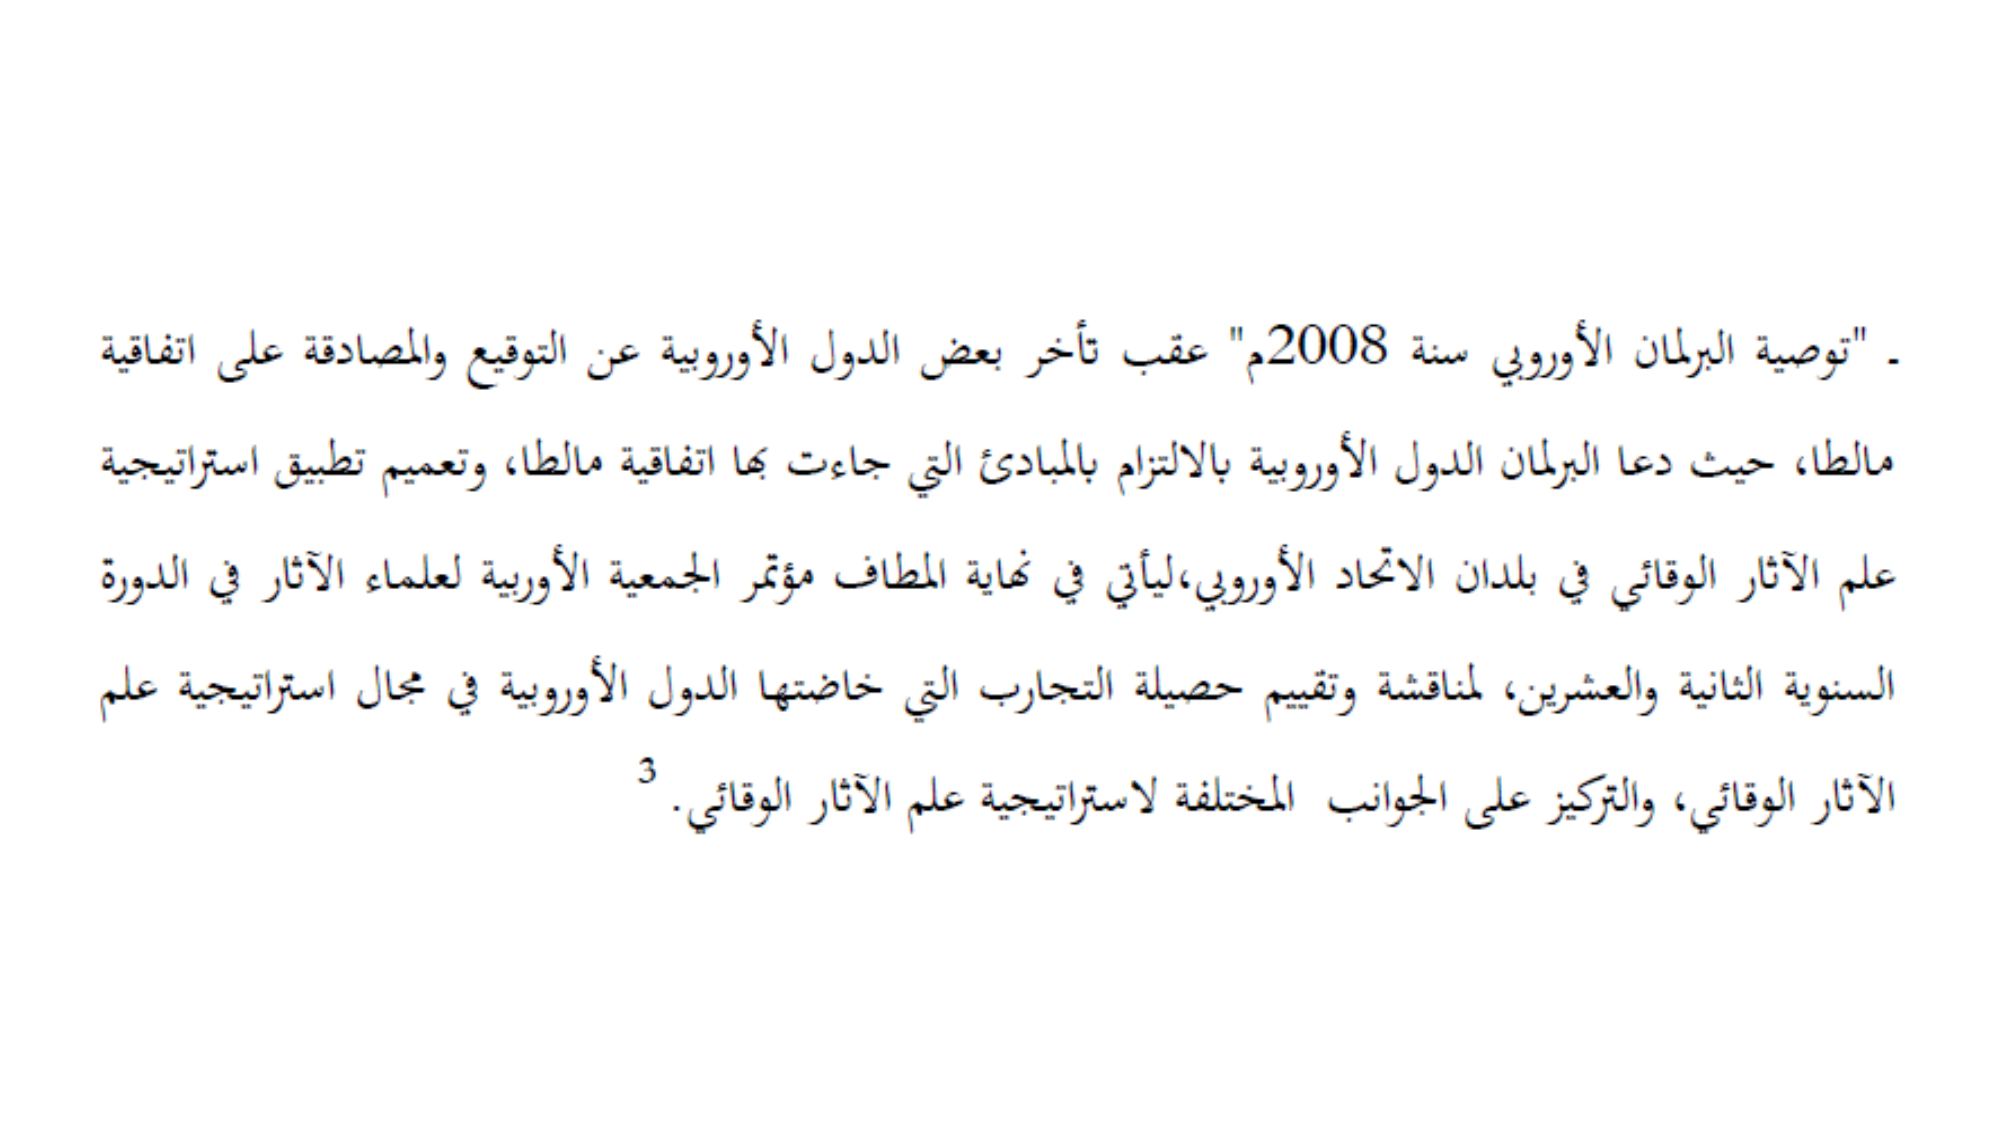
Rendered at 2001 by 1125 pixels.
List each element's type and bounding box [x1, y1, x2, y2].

picture [81, 288, 1941, 857]
